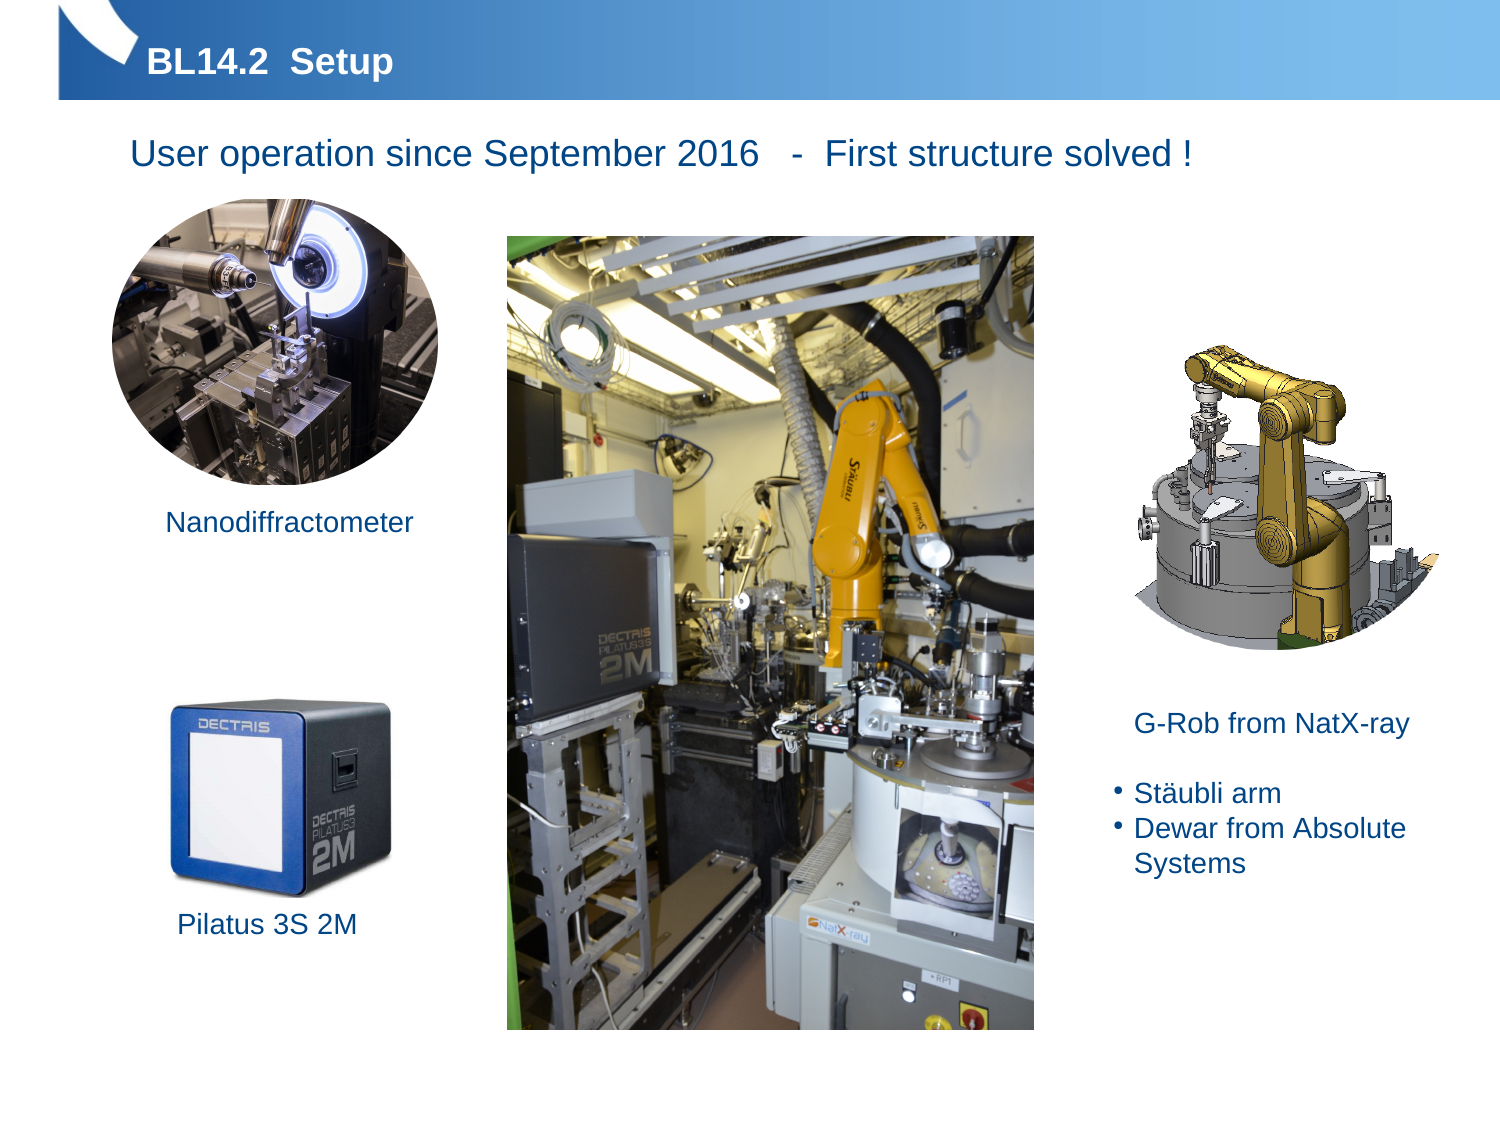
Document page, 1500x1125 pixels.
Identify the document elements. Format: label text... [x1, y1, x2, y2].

text_box Pilatus 3S 2M [141, 897, 390, 948]
text_box Nanodiffractometer [129, 496, 438, 581]
picture [1092, 338, 1453, 650]
text_box G-Rob from NatX-ray Stäubli arm Dewar from Absolute Systems [1098, 696, 1453, 887]
title BL14.2 Setup [131, 23, 1482, 96]
picture [112, 199, 438, 485]
picture [165, 693, 402, 898]
picture [507, 236, 1034, 1030]
picture [0, 0, 1500, 100]
text_box User operation since September 2016 - First structure solved ! [94, 121, 1441, 227]
